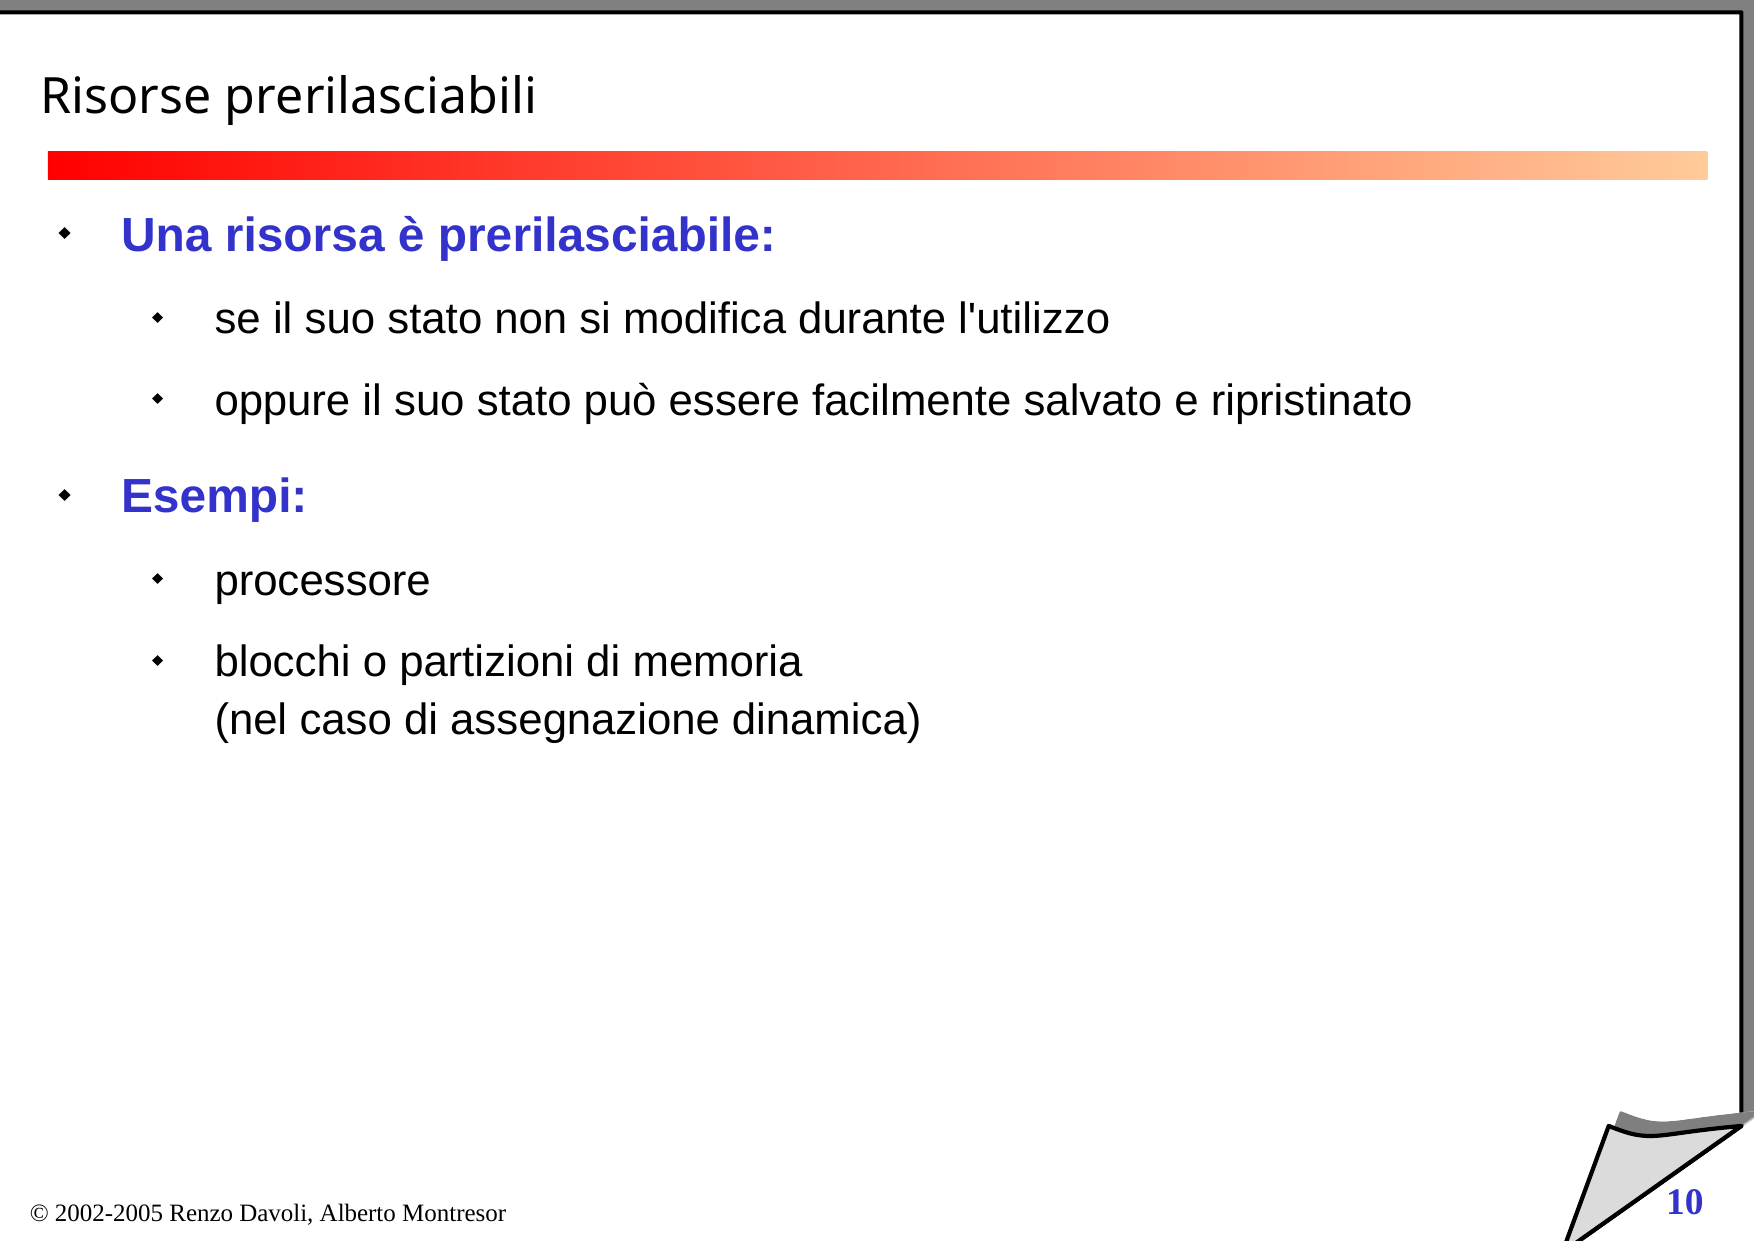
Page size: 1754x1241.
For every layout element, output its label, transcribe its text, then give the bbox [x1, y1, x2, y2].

title Risorse prerilasciabili [40, 49, 1714, 144]
list Una risorsa è prerilasciabile: se il suo stato non si modifica durante l'utilizzo oppure il suo stato può essere facilmente salvato e ripristinato Esempi: processore blocchi o partizioni di memoria (nel caso di assegnazione dinamica) [58, 206, 1696, 815]
text_box q [750, 152, 754, 179]
